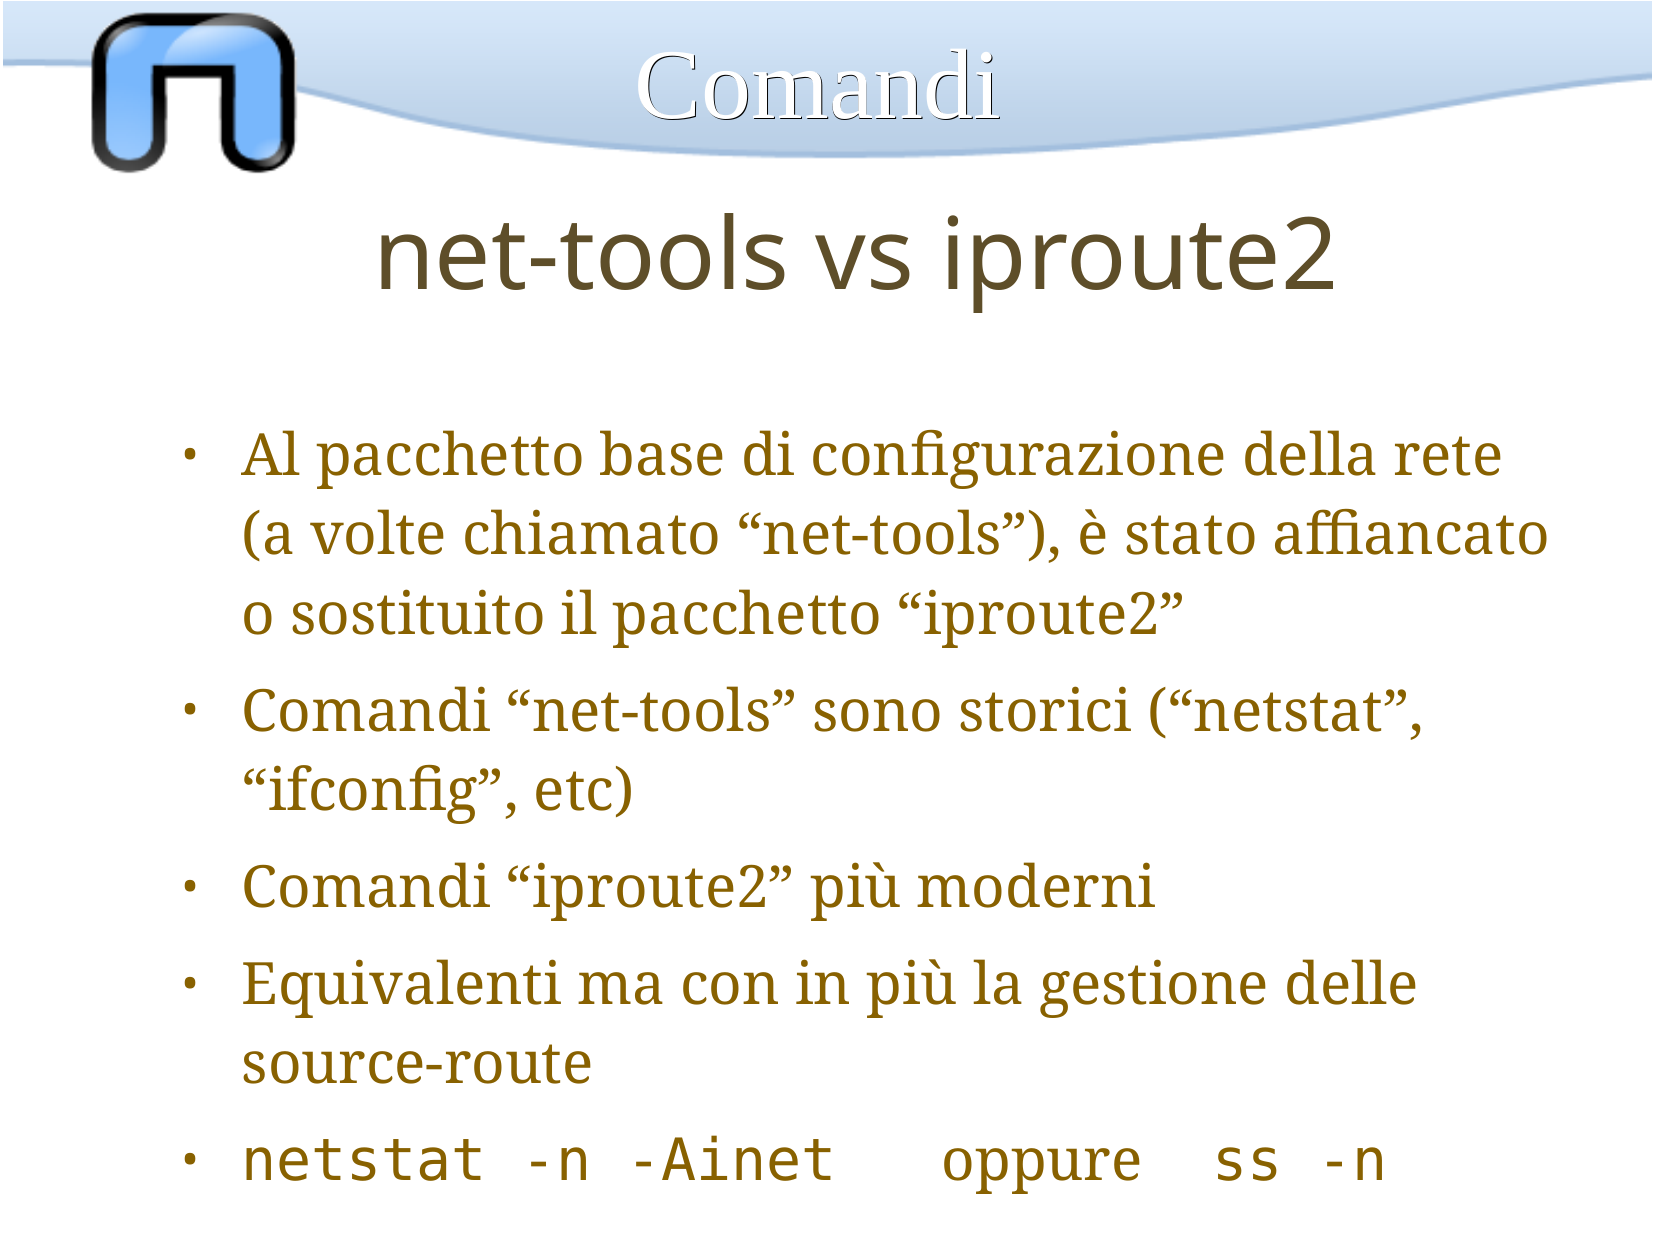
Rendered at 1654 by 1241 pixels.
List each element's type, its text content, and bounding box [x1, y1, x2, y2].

text_box Comandi [573, 29, 1063, 178]
picture [0, 0, 1654, 1241]
title net-tools vs iproute2 [147, 211, 1565, 413]
list Al pacchetto base di configurazione della rete (a volte chiamato “net-tools”), è stato affiancato o sostituito il pacchetto “iproute2” Comandi “net-tools” sono storici (“netstat”, “ifconfig”, etc) Comandi “iproute2” più moderni Equivalenti ma con in più la gestione delle source-route netstat -n -Ainet oppure ss -n [147, 413, 1565, 1241]
